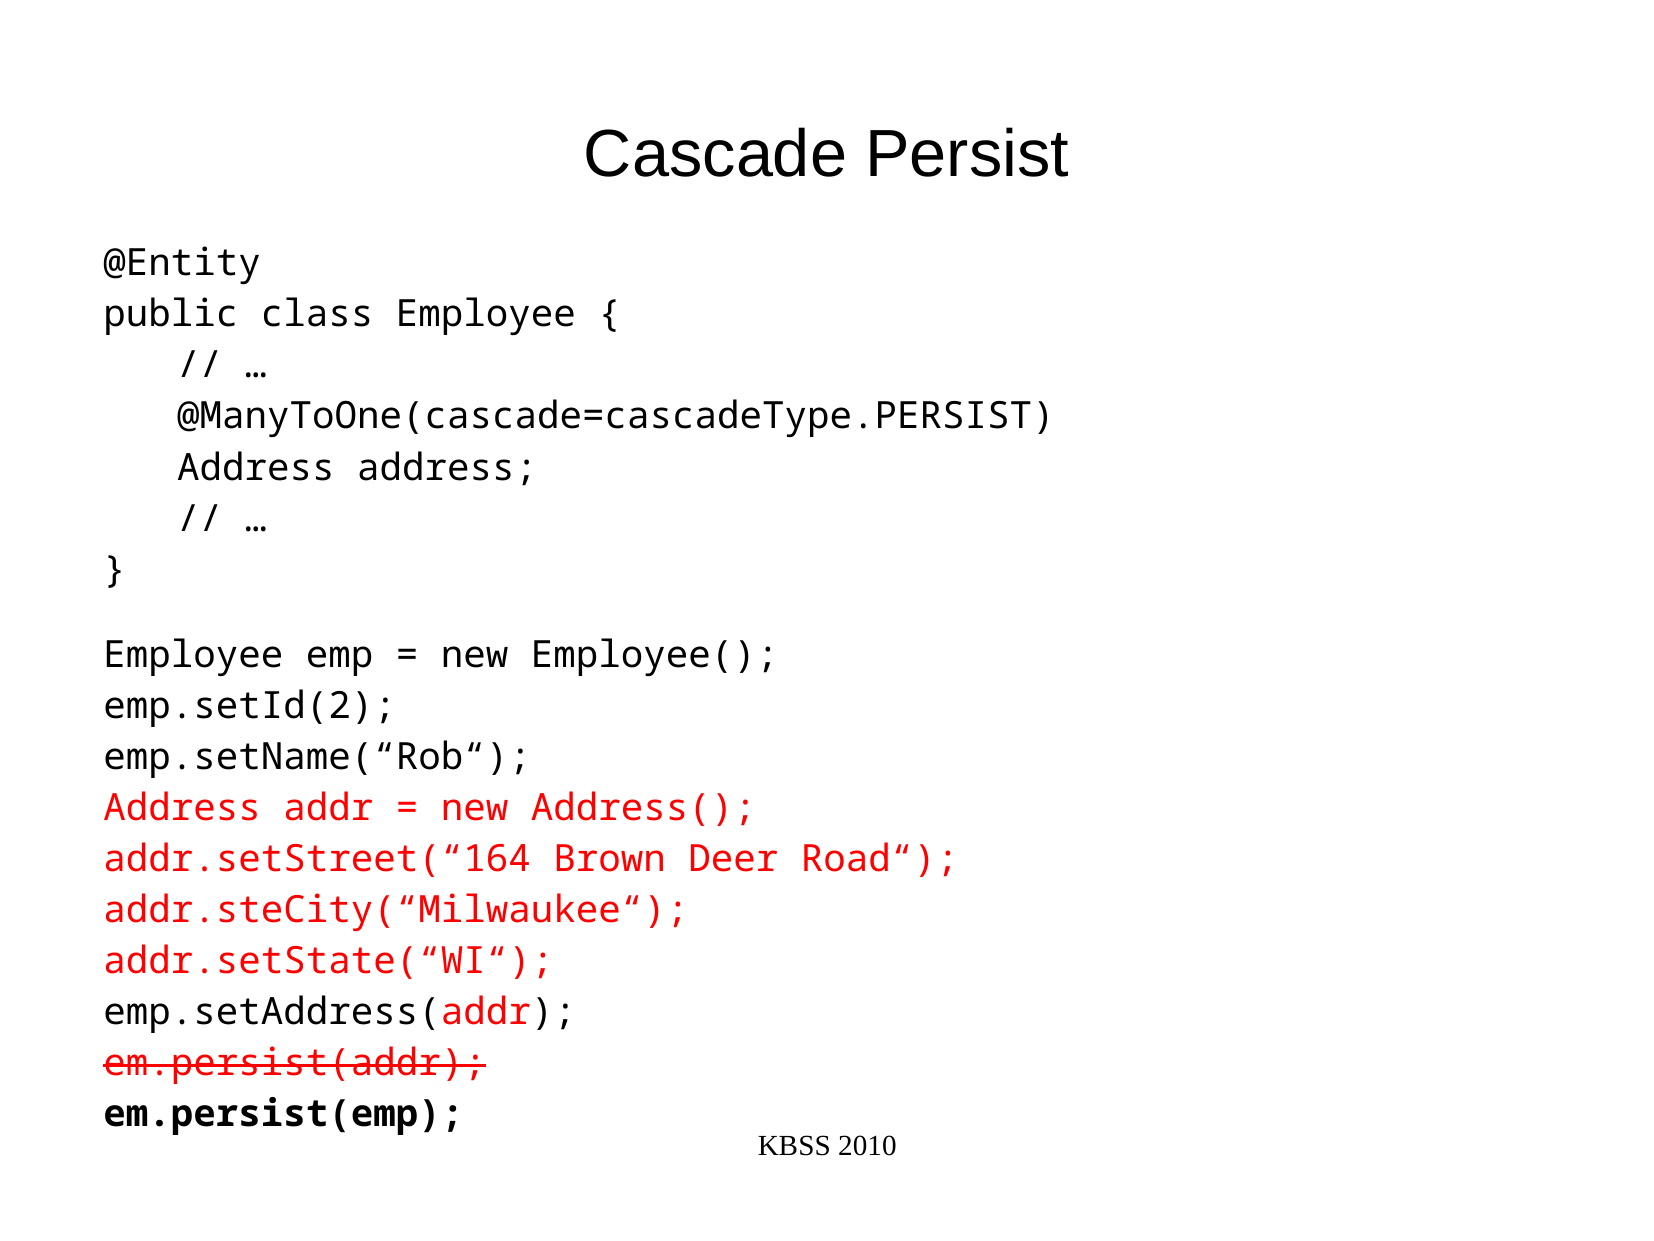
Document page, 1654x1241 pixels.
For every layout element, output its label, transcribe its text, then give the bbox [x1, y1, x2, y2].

title Cascade Persist [82, 49, 1571, 257]
text_box Employee emp = new Employee(); emp.setId(2); emp.setName(“Rob“); Address addr = new Address(); addr.setStreet(“164 Brown Deer Road“); addr.steCity(“Milwaukee“); addr.setState(“WI“); emp.setAddress(addr); em.persist(addr); em.persist(emp); [88, 620, 974, 1072]
text_box @Entity public class Employee { // … @ManyToOne(cascade=cascadeType.PERSIST) Address address; // … } [88, 228, 1070, 549]
